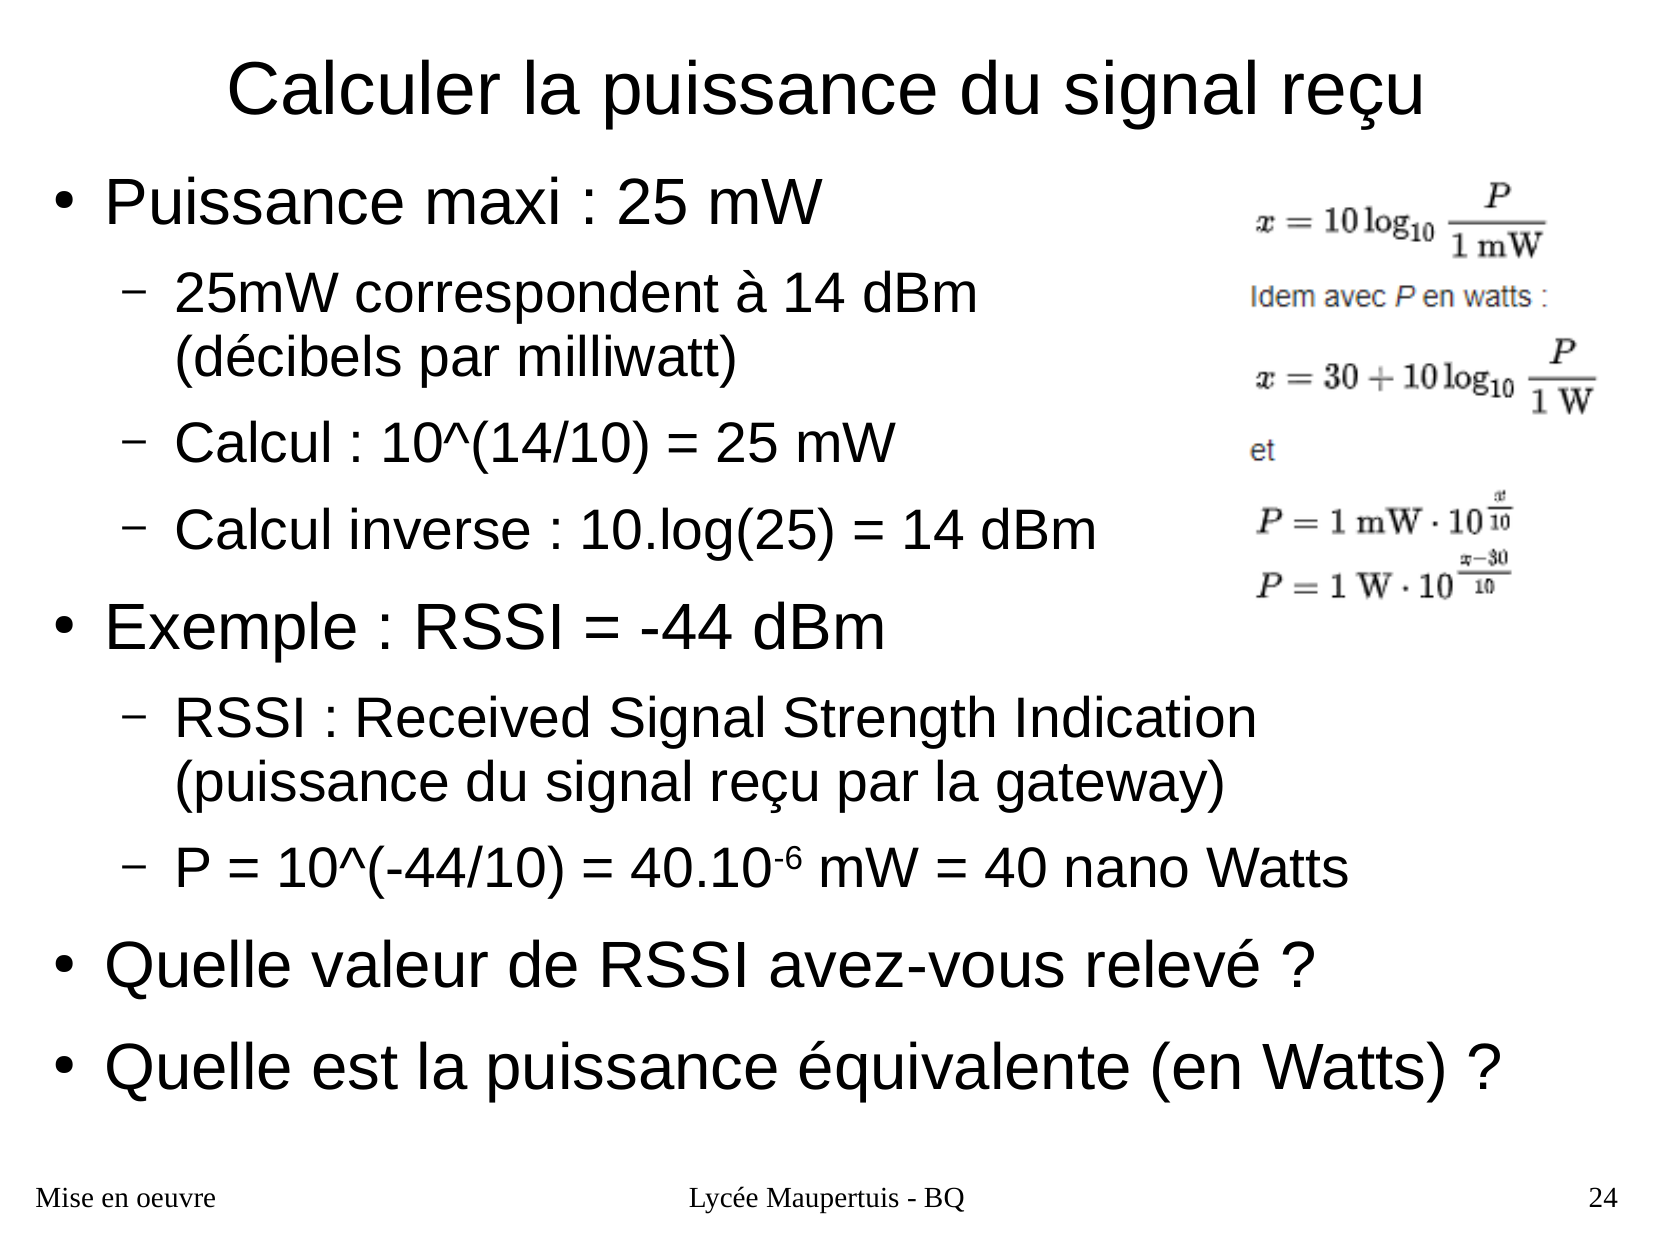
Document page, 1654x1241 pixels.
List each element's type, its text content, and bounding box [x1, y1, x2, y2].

list Puissance maxi : 25 mW 25mW correspondent à 14 dBm (décibels par milliwatt) Calcul : 10^(14/10) = 25 mW Calcul inverse : 10.log(25) = 14 dBm Exemple : RSSI = -44 dBm RSSI : Received Signal Strength Indication (puissance du signal reçu par la gateway) P = 10^(-44/10) = 40.10-6 mW = 40 nano Watts Quelle valeur de RSSI avez-vous relevé ? Quelle est la puissance équivalente (en Watts) ? [35, 165, 1512, 1170]
picture [1240, 166, 1609, 615]
title Calculer la puissance du signal reçu [35, 35, 1619, 142]
